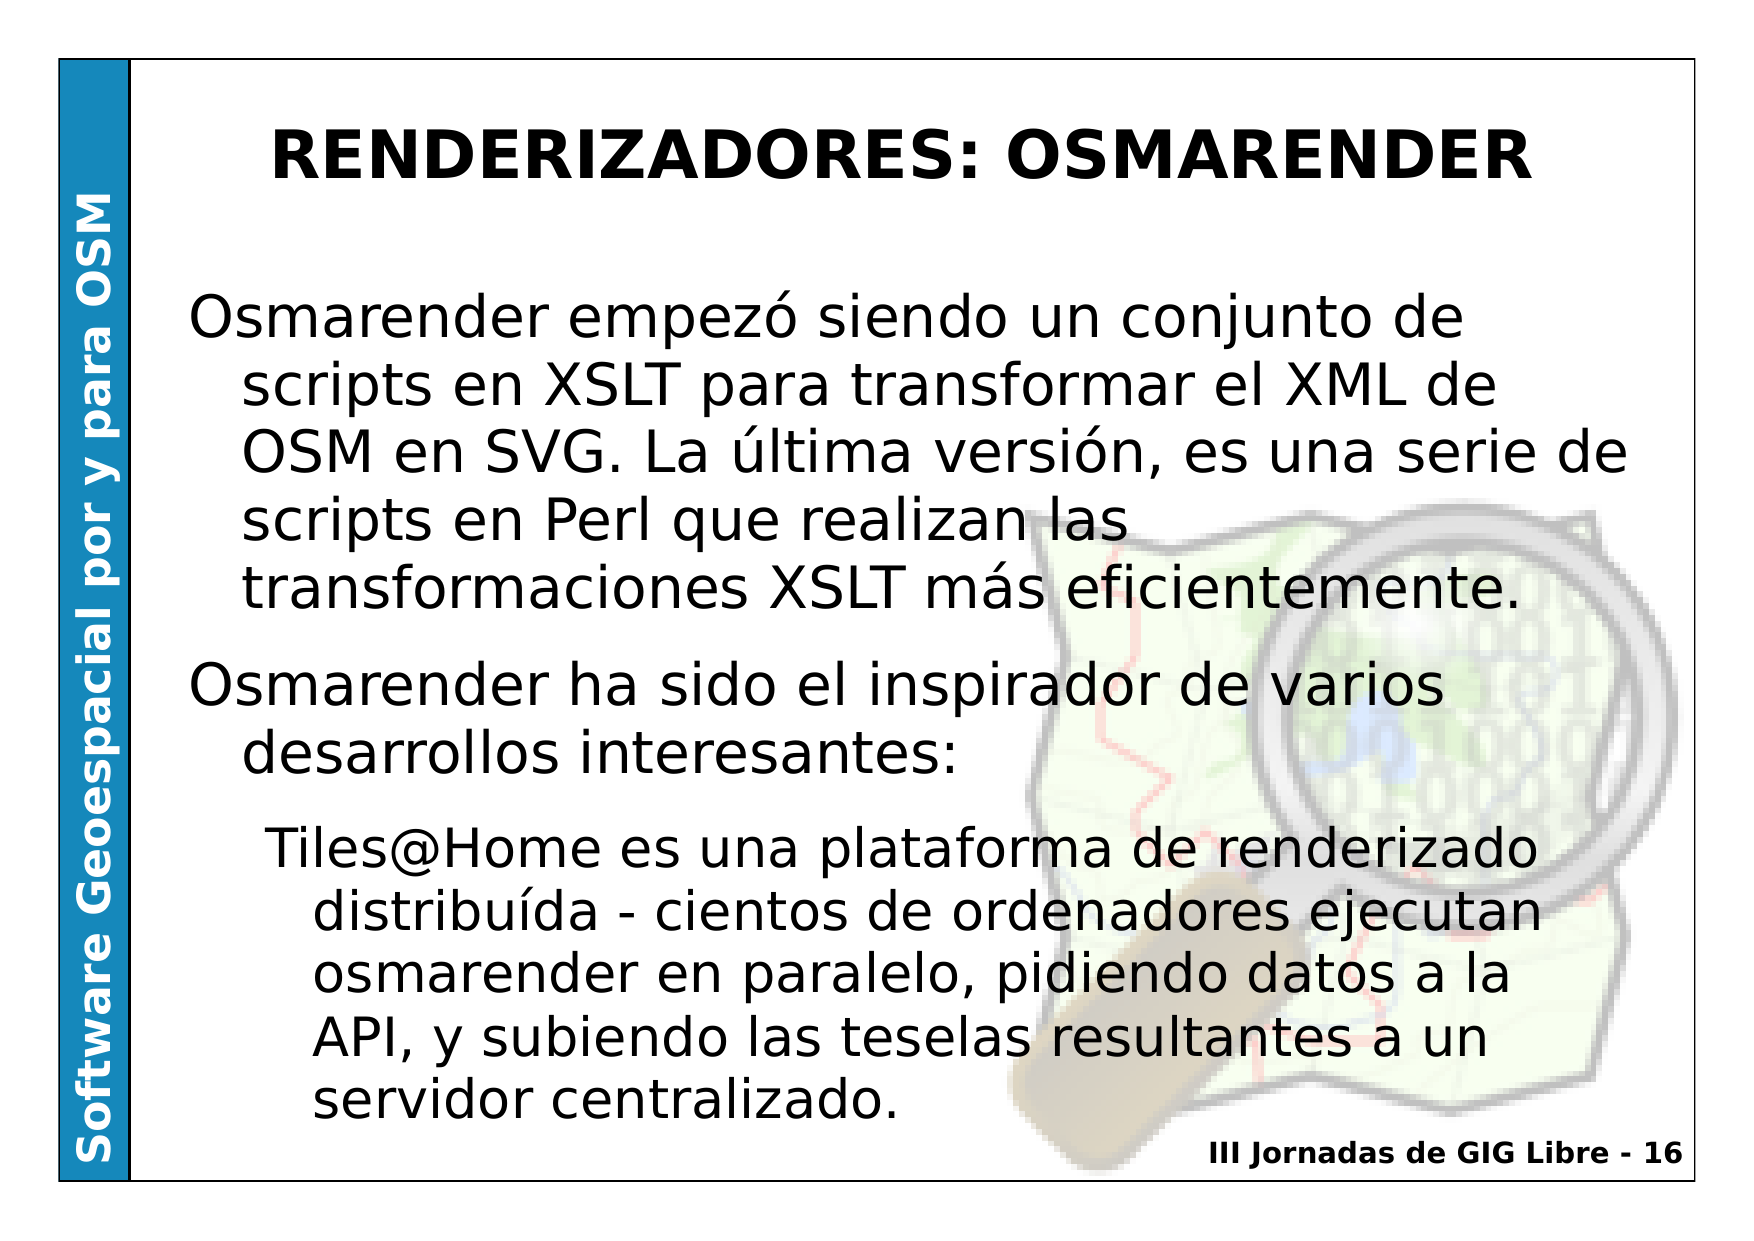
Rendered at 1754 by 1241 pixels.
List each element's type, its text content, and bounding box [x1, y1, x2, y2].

list Osmarender empezó siendo un conjunto de scripts en XSLT para transformar el XML de OSM en SVG. La última versión, es una serie de scripts en Perl que realizan las transformaciones XSLT más eficientemente. Osmarender ha sido el inspirador de varios desarrollos interesantes: Tiles@Home es una plataforma de renderizado distribuída - cientos de ordenadores ejecutan osmarender en paralelo, pidiendo datos a la API, y subiendo las teselas resultantes a un servidor centralizado. [171, 283, 1634, 1132]
picture [996, 481, 1696, 1182]
title RENDERIZADORES: OSMARENDER [171, 103, 1634, 209]
